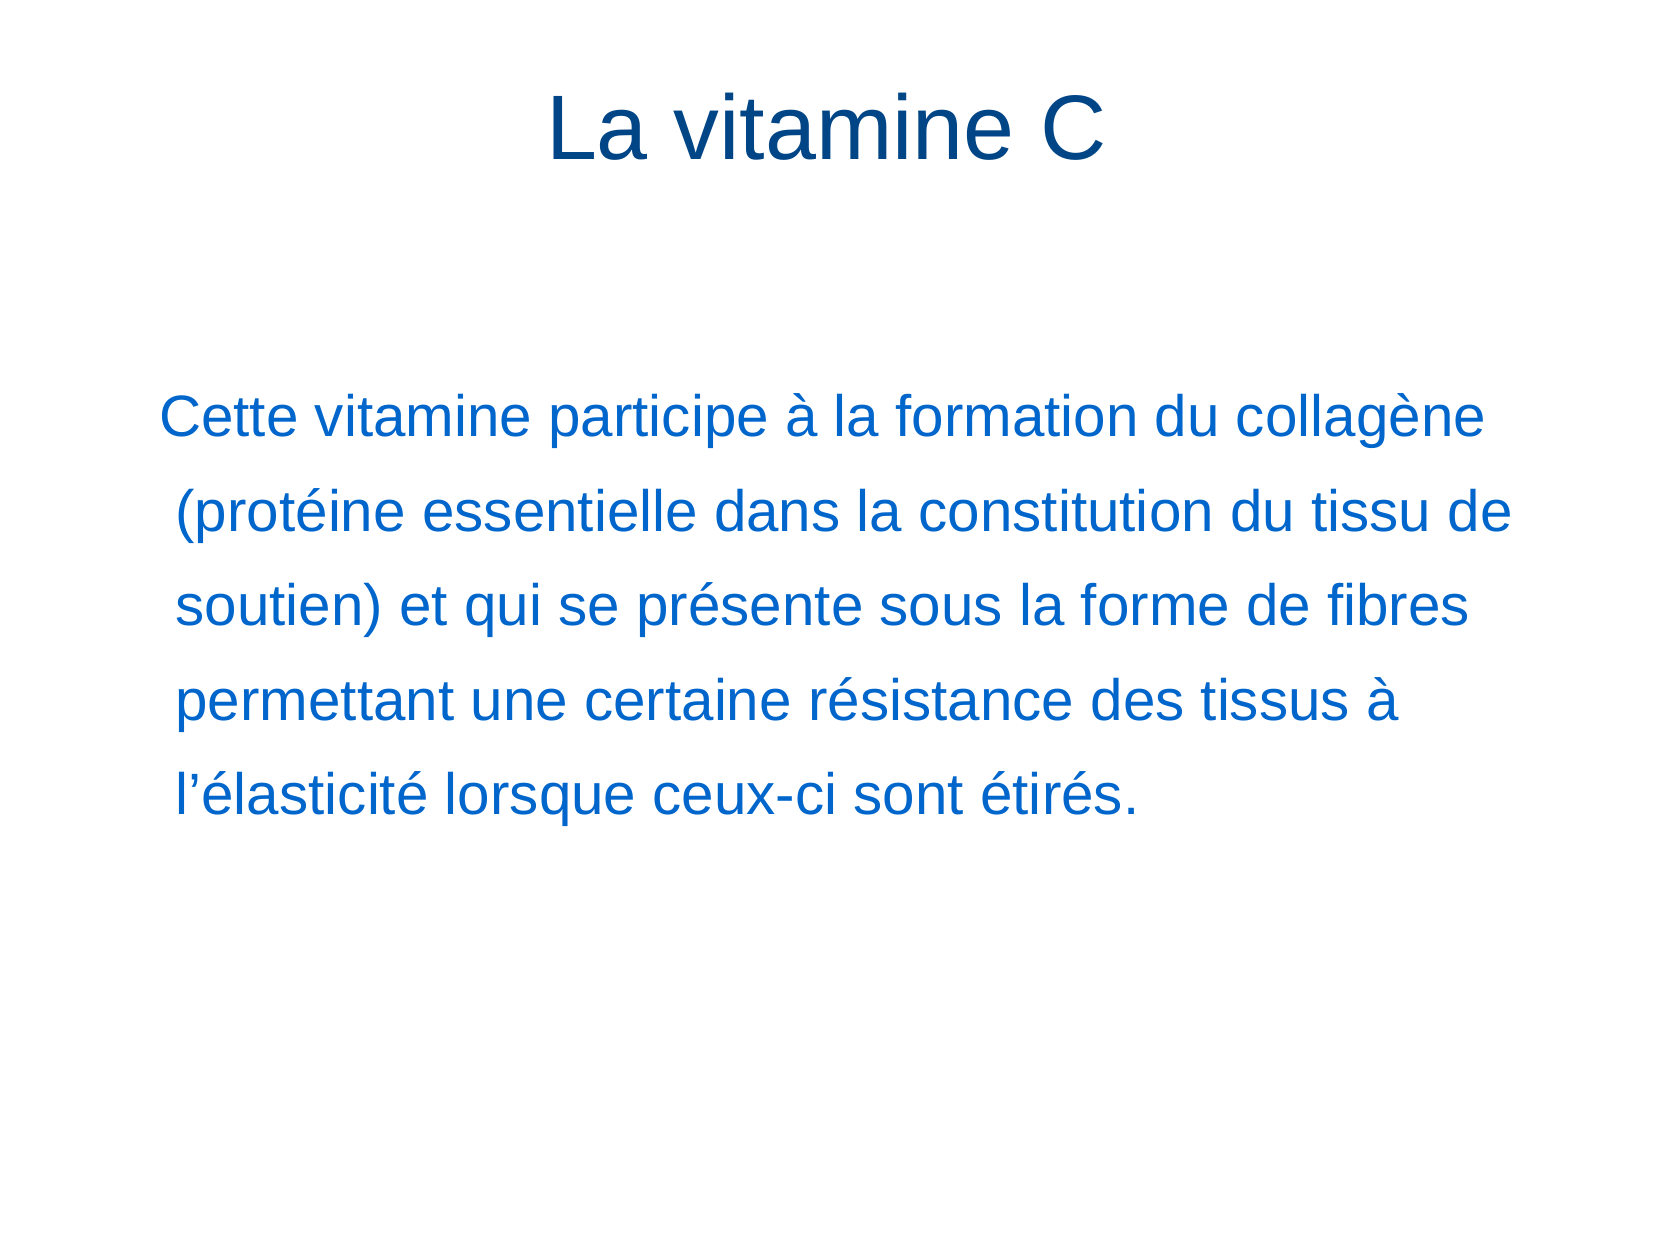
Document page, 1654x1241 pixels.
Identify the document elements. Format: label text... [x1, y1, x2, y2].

title La vitamine C [82, 49, 1571, 207]
list Cette vitamine participe à la formation du collagène (protéine essentielle dans la constitution du tissu de soutien) et qui se présente sous la forme de fibres permettant une certaine résistance des tissus à l’élasticité lorsque ceux-ci sont étirés. [88, 383, 1577, 1015]
